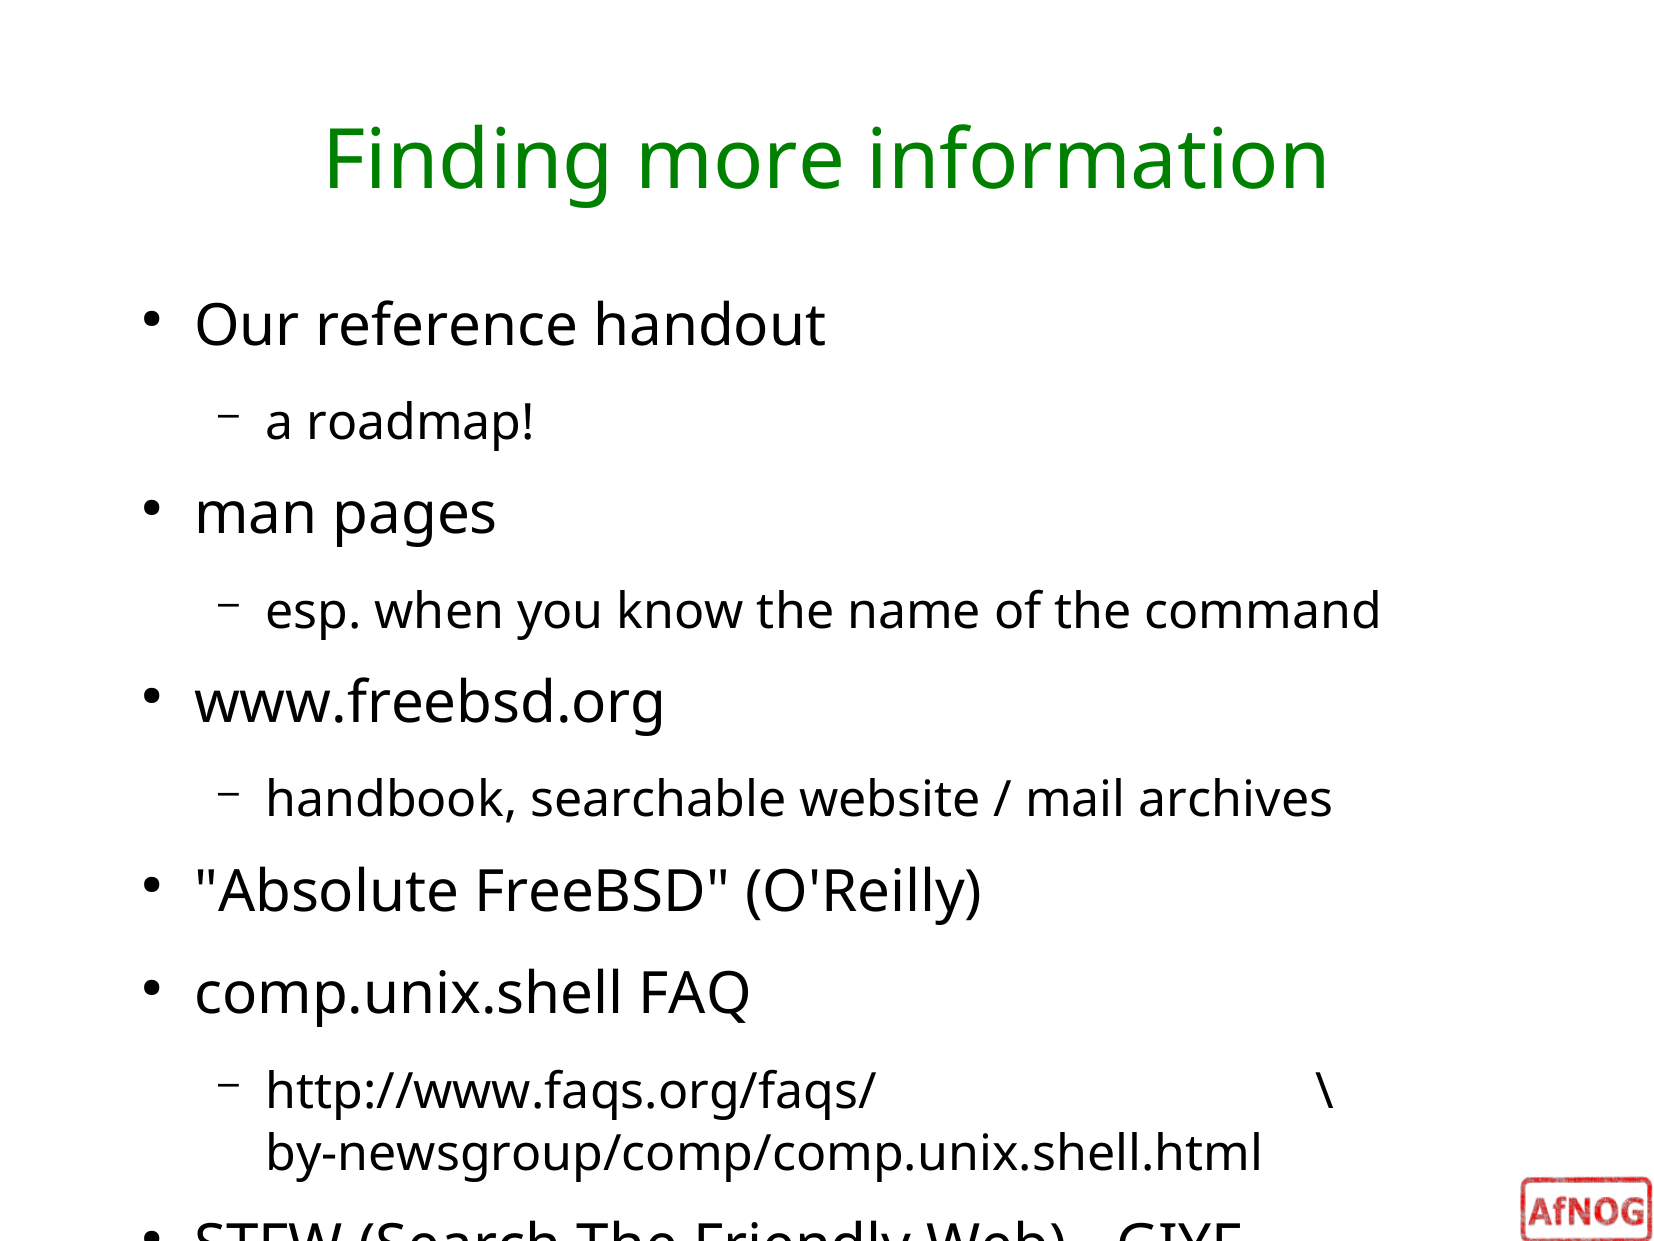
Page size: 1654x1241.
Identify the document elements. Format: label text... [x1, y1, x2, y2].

picture [1519, 1175, 1654, 1241]
title Finding more information [121, 73, 1533, 241]
list Our reference handout a roadmap! man pages esp. when you know the name of the command www.freebsd.org handbook, searchable website / mail archives "Absolute FreeBSD" (O'Reilly) comp.unix.shell FAQ http://www.faqs.org/faqs/ \ by-newsgroup/comp/comp.unix.shell.html STFW (Search The Friendly Web) - GIYF... [123, 286, 1563, 1176]
